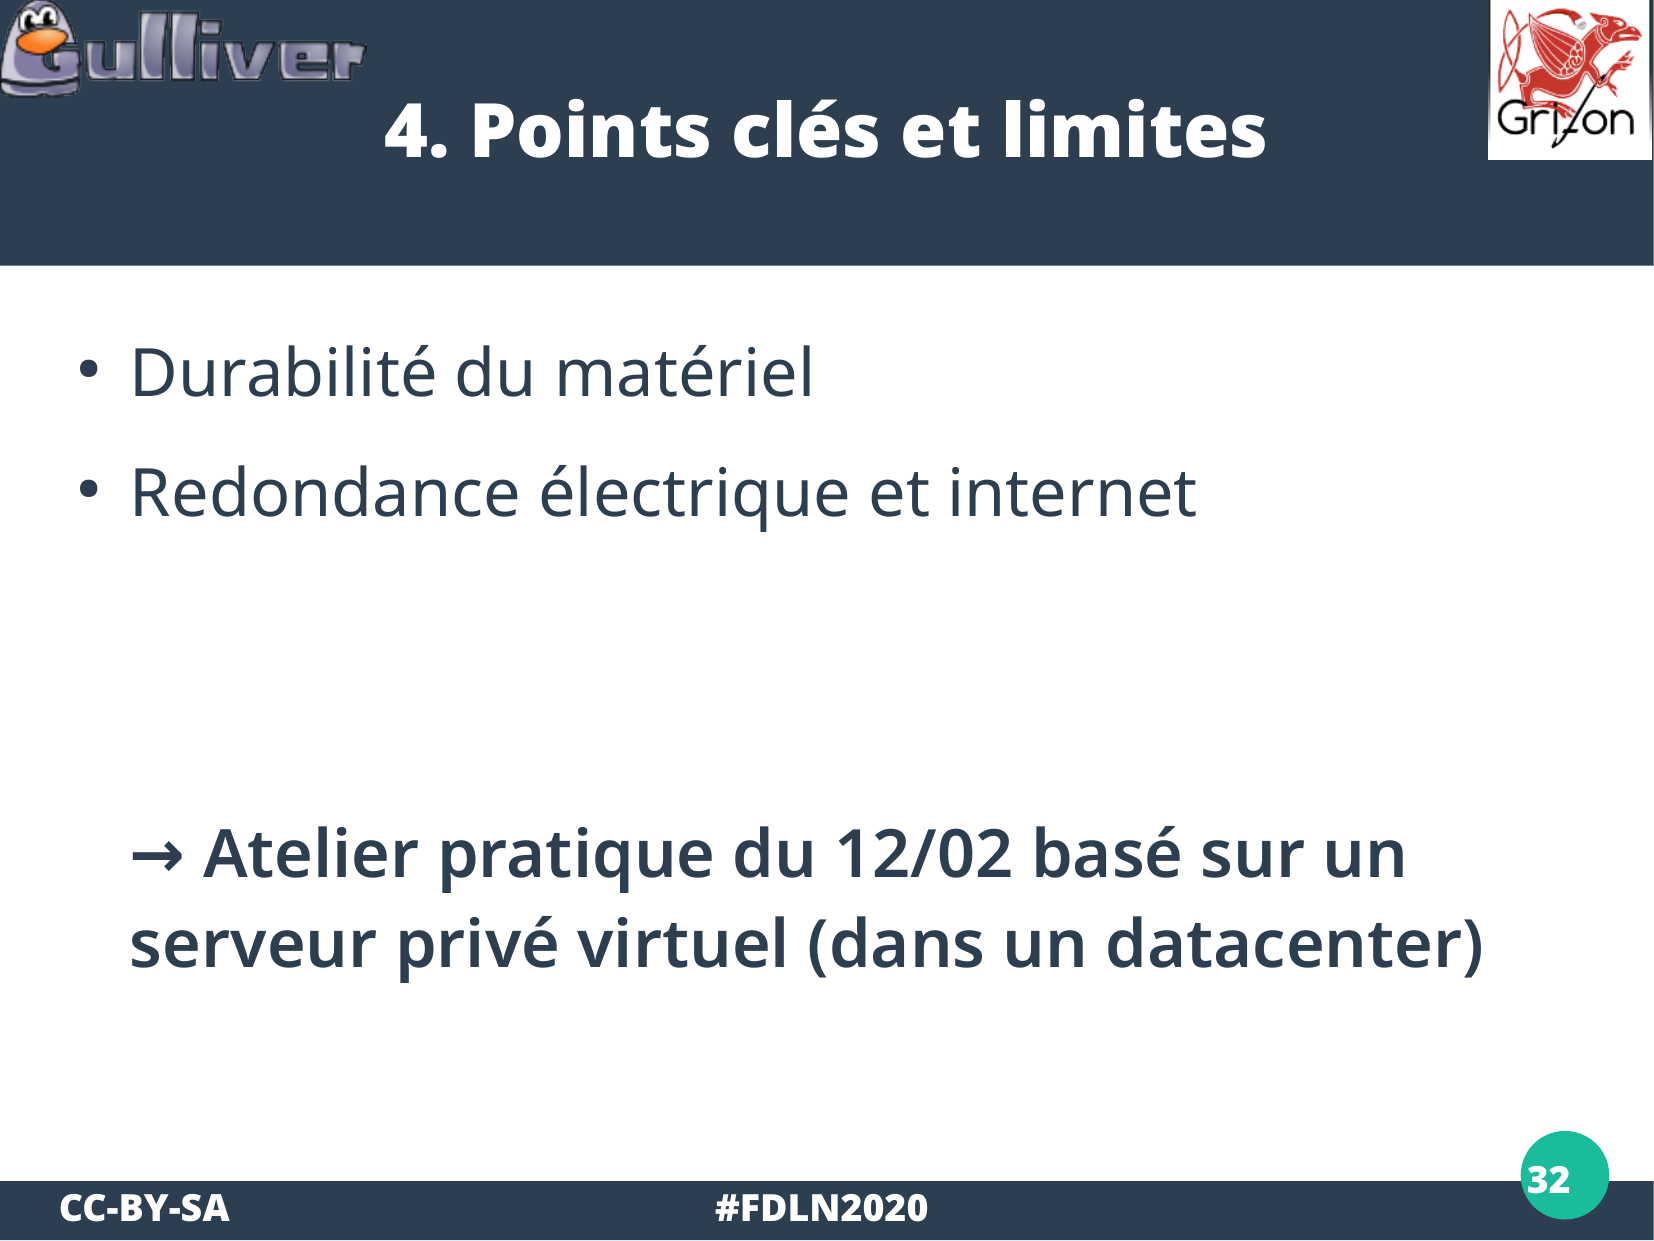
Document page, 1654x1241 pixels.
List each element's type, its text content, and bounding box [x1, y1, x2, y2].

list Durabilité du matériel Redondance électrique et internet → Atelier pratique du 12/02 basé sur un serveur privé virtuel (dans un datacenter) [59, 324, 1595, 1152]
title 4. Points clés et limites [59, 49, 1595, 207]
picture [0, 0, 367, 98]
picture [1488, 0, 1652, 160]
